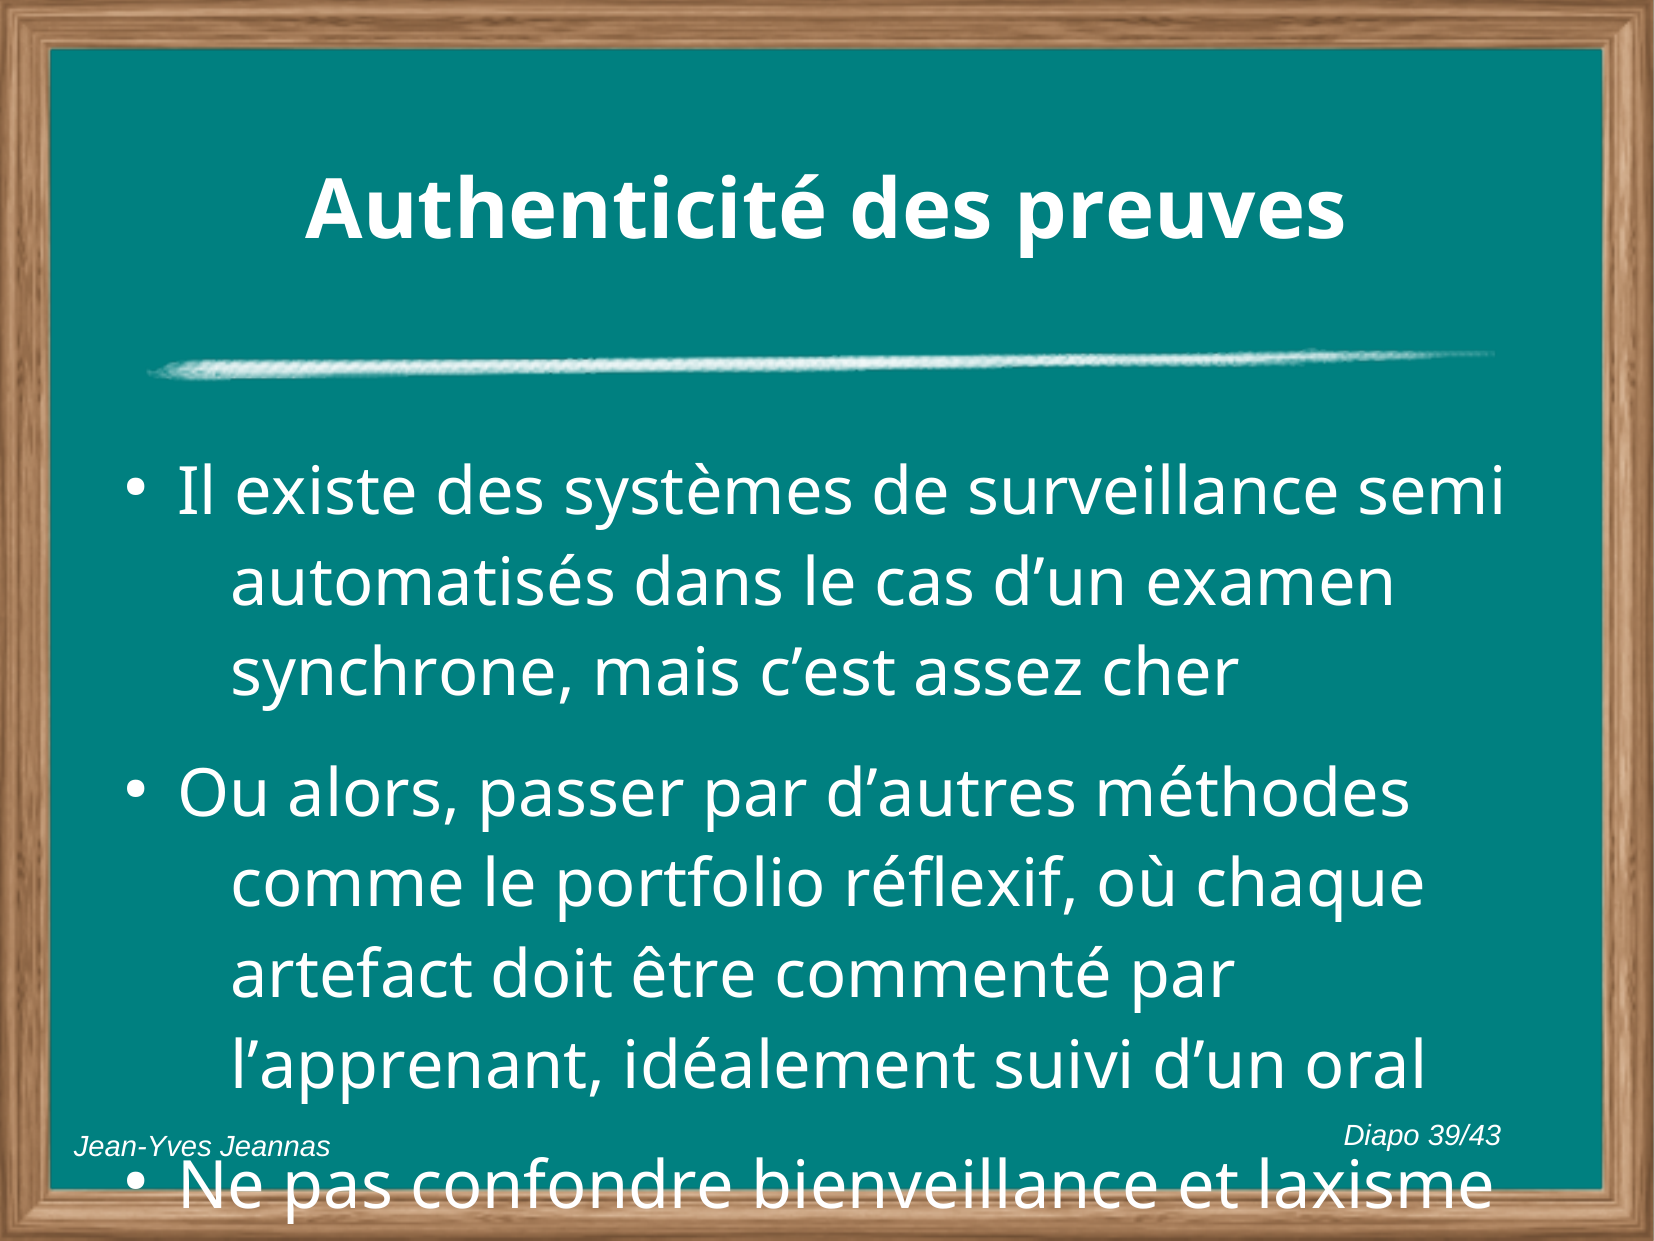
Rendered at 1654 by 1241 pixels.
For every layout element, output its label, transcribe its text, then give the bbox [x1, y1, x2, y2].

picture [0, 0, 1654, 1241]
list Il existe des systèmes de surveillance semi automatisés dans le cas d’un examen synchrone, mais c’est assez cher Ou alors, passer par d’autres méthodes comme le portfolio réflexif, où chaque artefact doit être commenté par l’apprenant, idéalement suivi d’un oral Ne pas confondre bienveillance et laxisme [88, 442, 1565, 1063]
title Authenticité des preuves [88, 88, 1565, 325]
